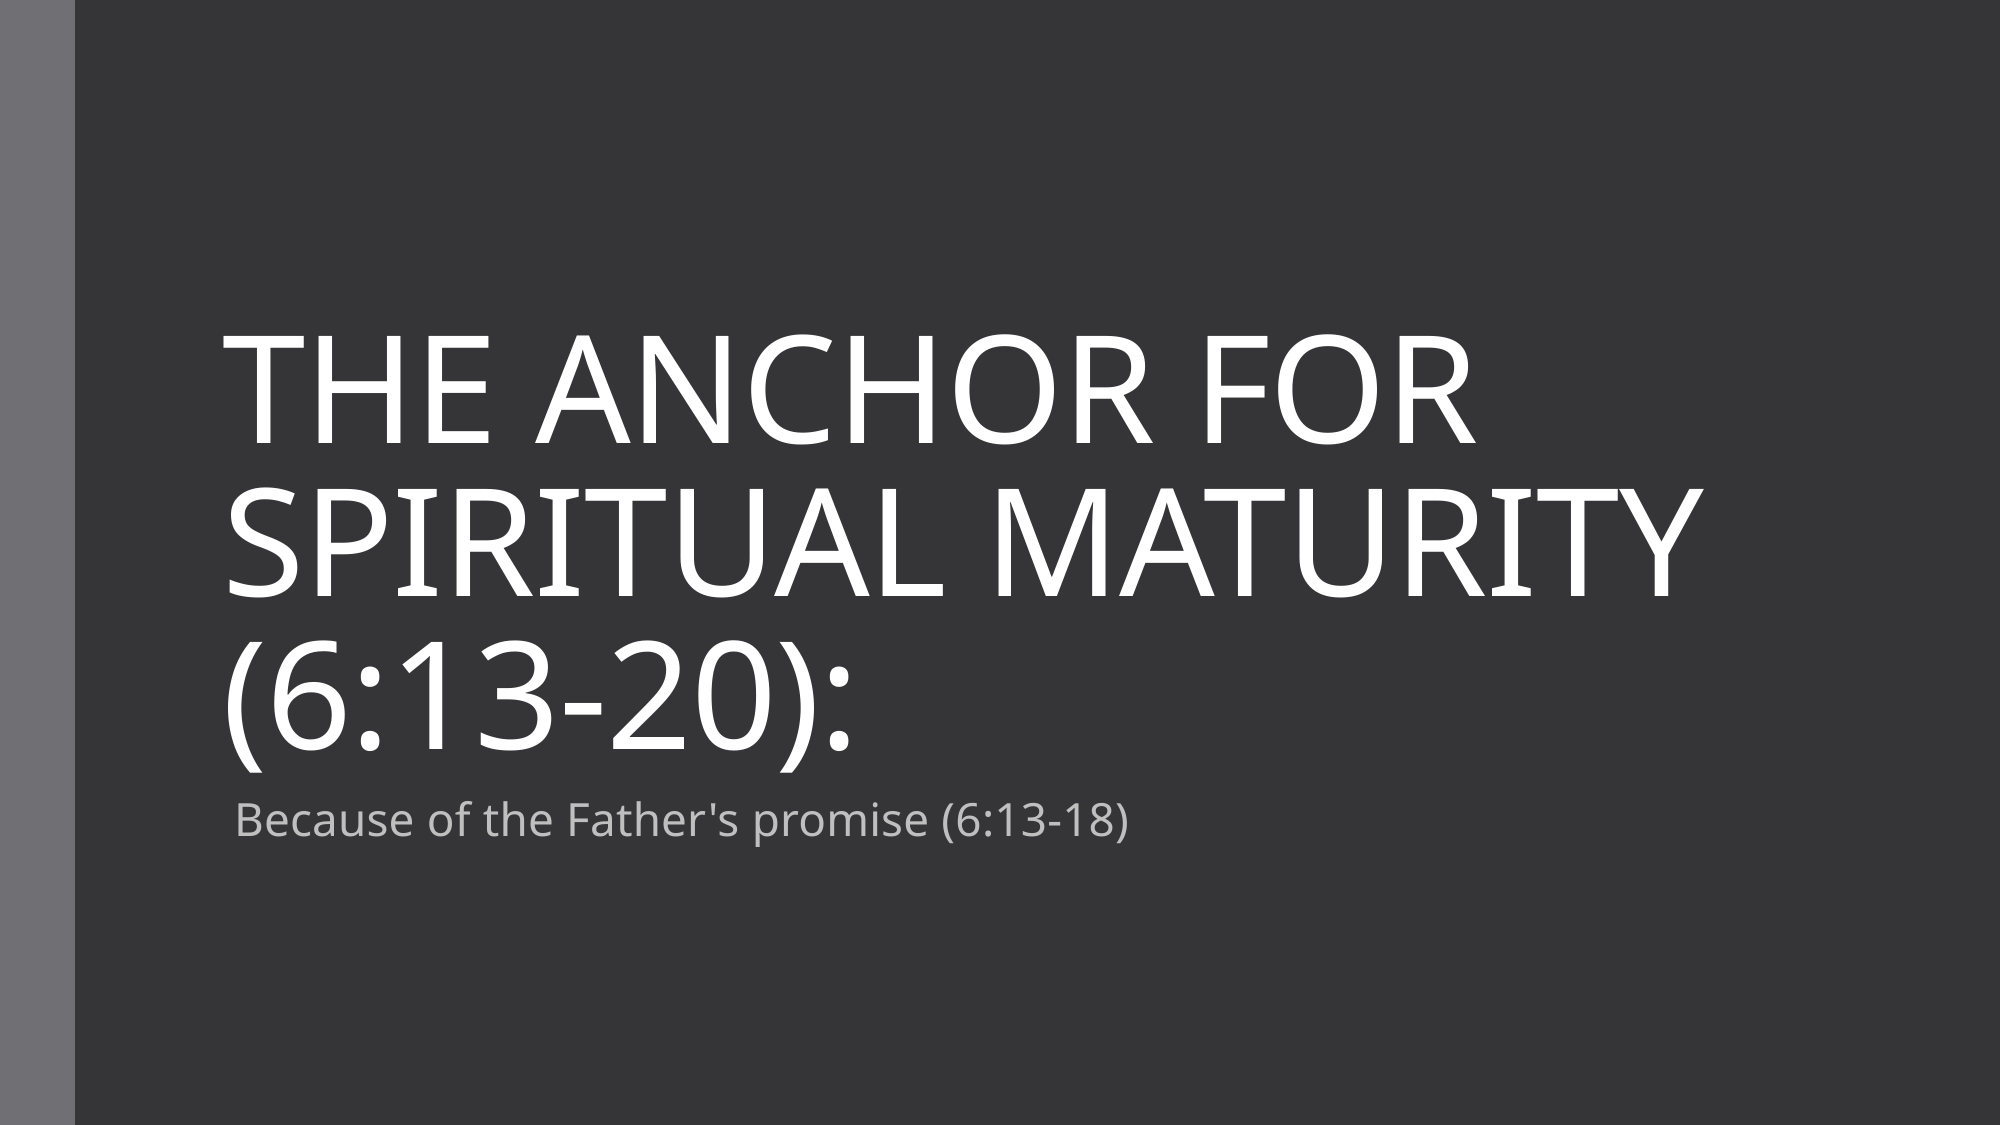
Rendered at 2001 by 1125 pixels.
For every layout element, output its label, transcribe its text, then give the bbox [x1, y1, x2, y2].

subtitle Because of the Father's promise (6:13-18) [206, 787, 1752, 1066]
title THE ANCHOR FOR SPIRITUAL MATURITY (6:13-20): [206, 124, 1752, 787]
